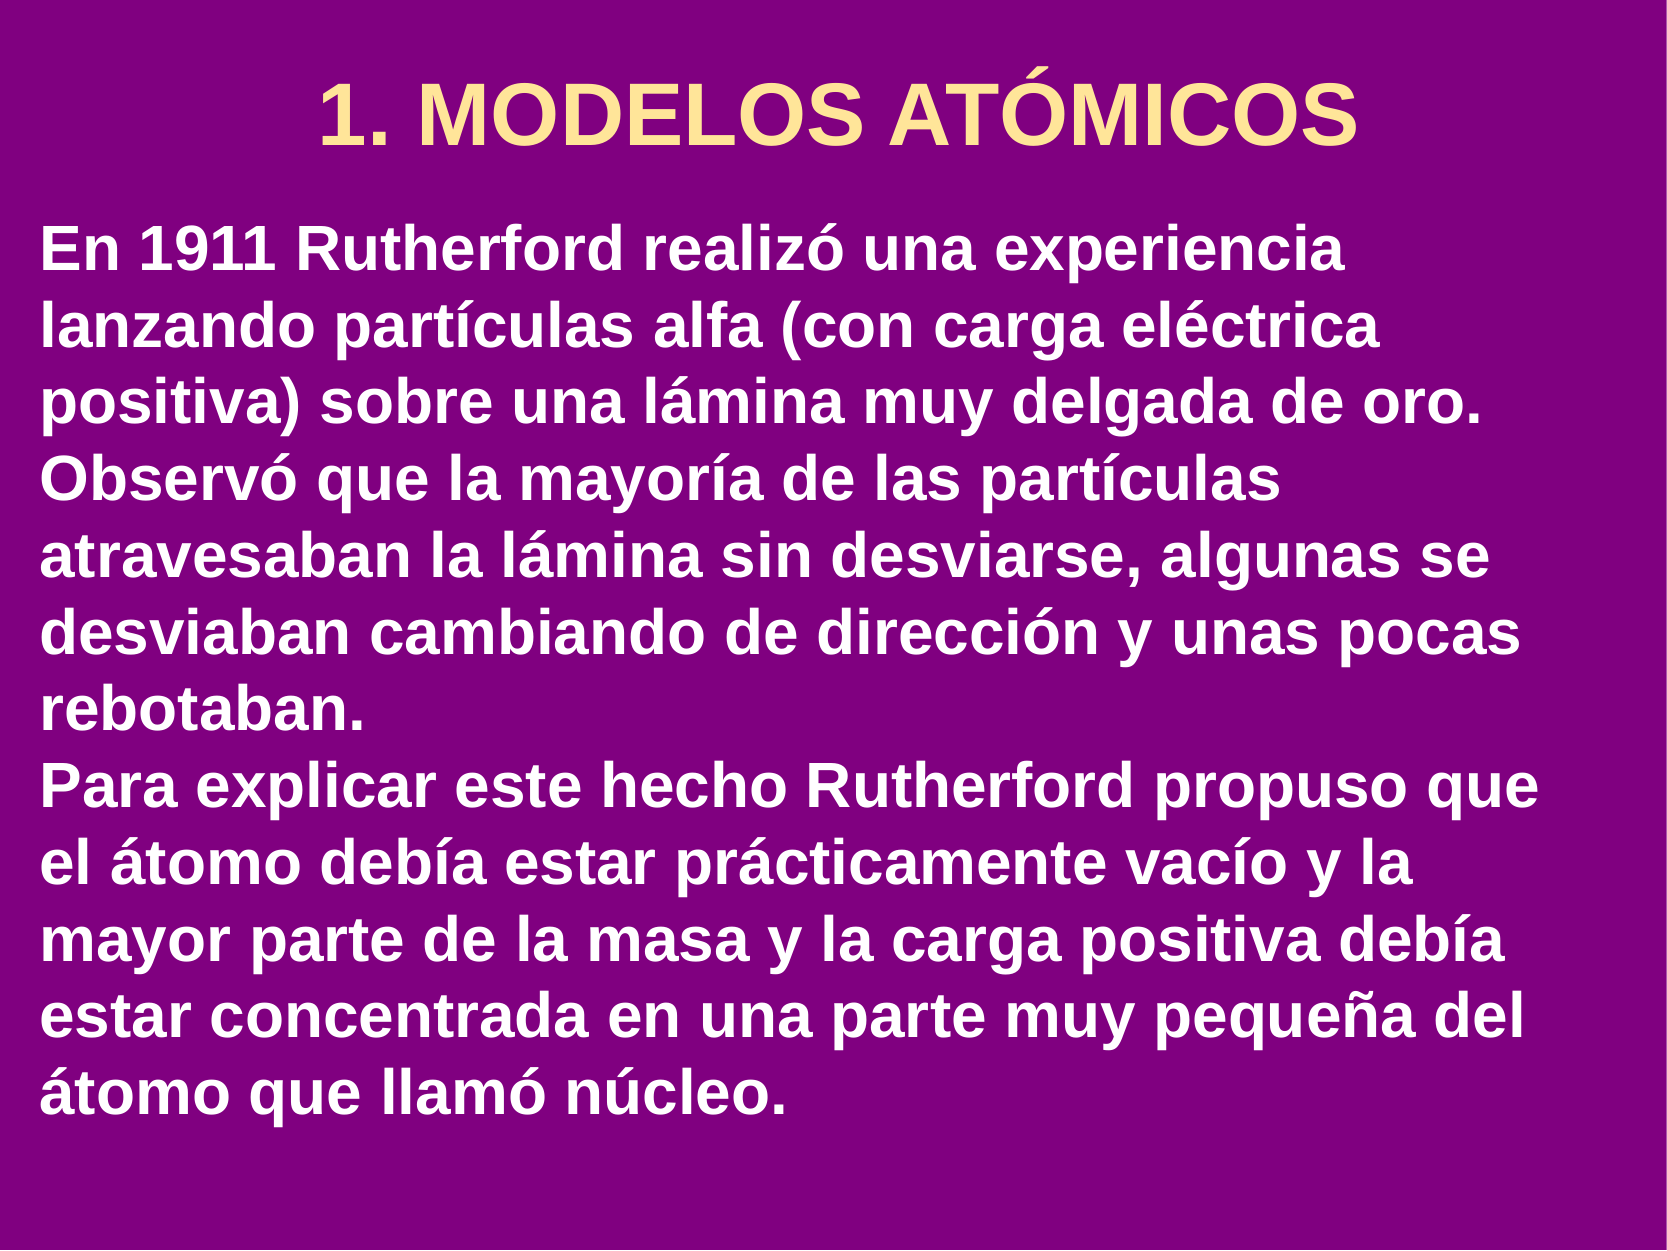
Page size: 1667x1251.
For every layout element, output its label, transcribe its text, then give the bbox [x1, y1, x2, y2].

list En 1911 Rutherford realizó una experiencia lanzando partículas alfa (con carga eléctrica positiva) sobre una lámina muy delgada de oro. Observó que la mayoría de las partículas atravesaban la lámina sin desviarse, algunas se desviaban cambiando de dirección y unas pocas rebotaban. Para explicar este hecho Rutherford propuso que el átomo debía estar prácticamente vacío y la mayor parte de la masa y la carga positiva debía estar concentrada en una parte muy pequeña del átomo que llamó núcleo. [33, 200, 1611, 1141]
title 1. MODELOS ATÓMICOS [50, 50, 1630, 213]
